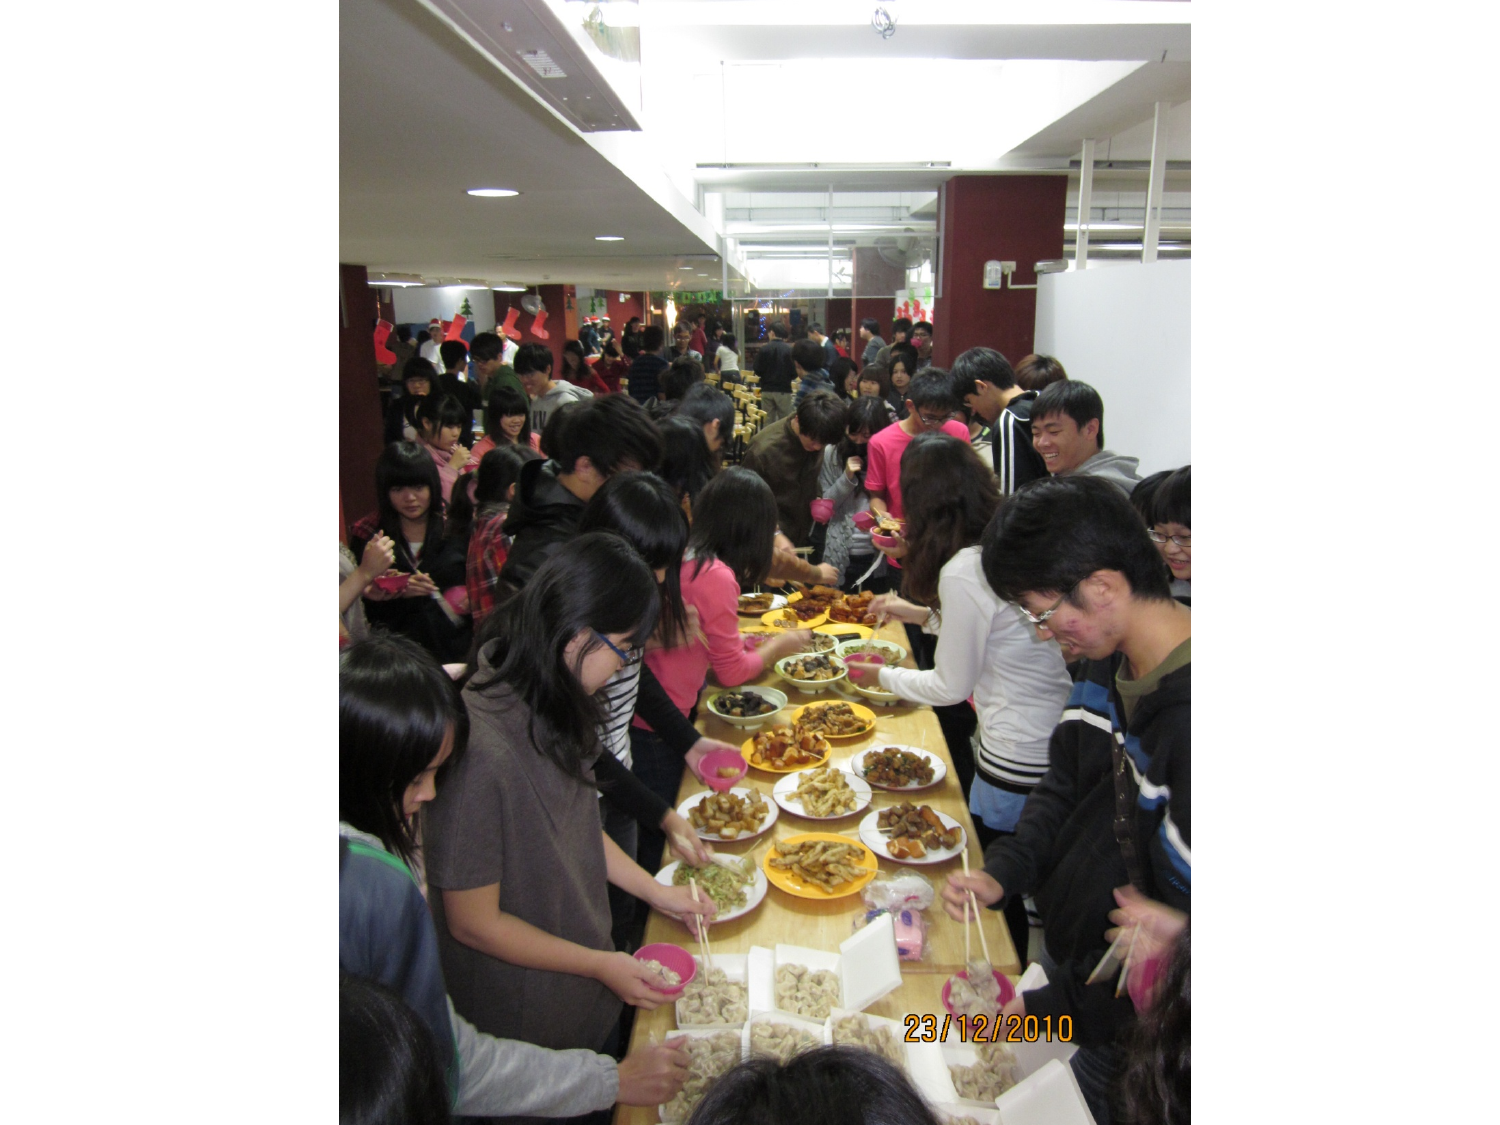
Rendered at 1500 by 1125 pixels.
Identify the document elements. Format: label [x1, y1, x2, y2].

picture [339, 0, 1191, 1125]
